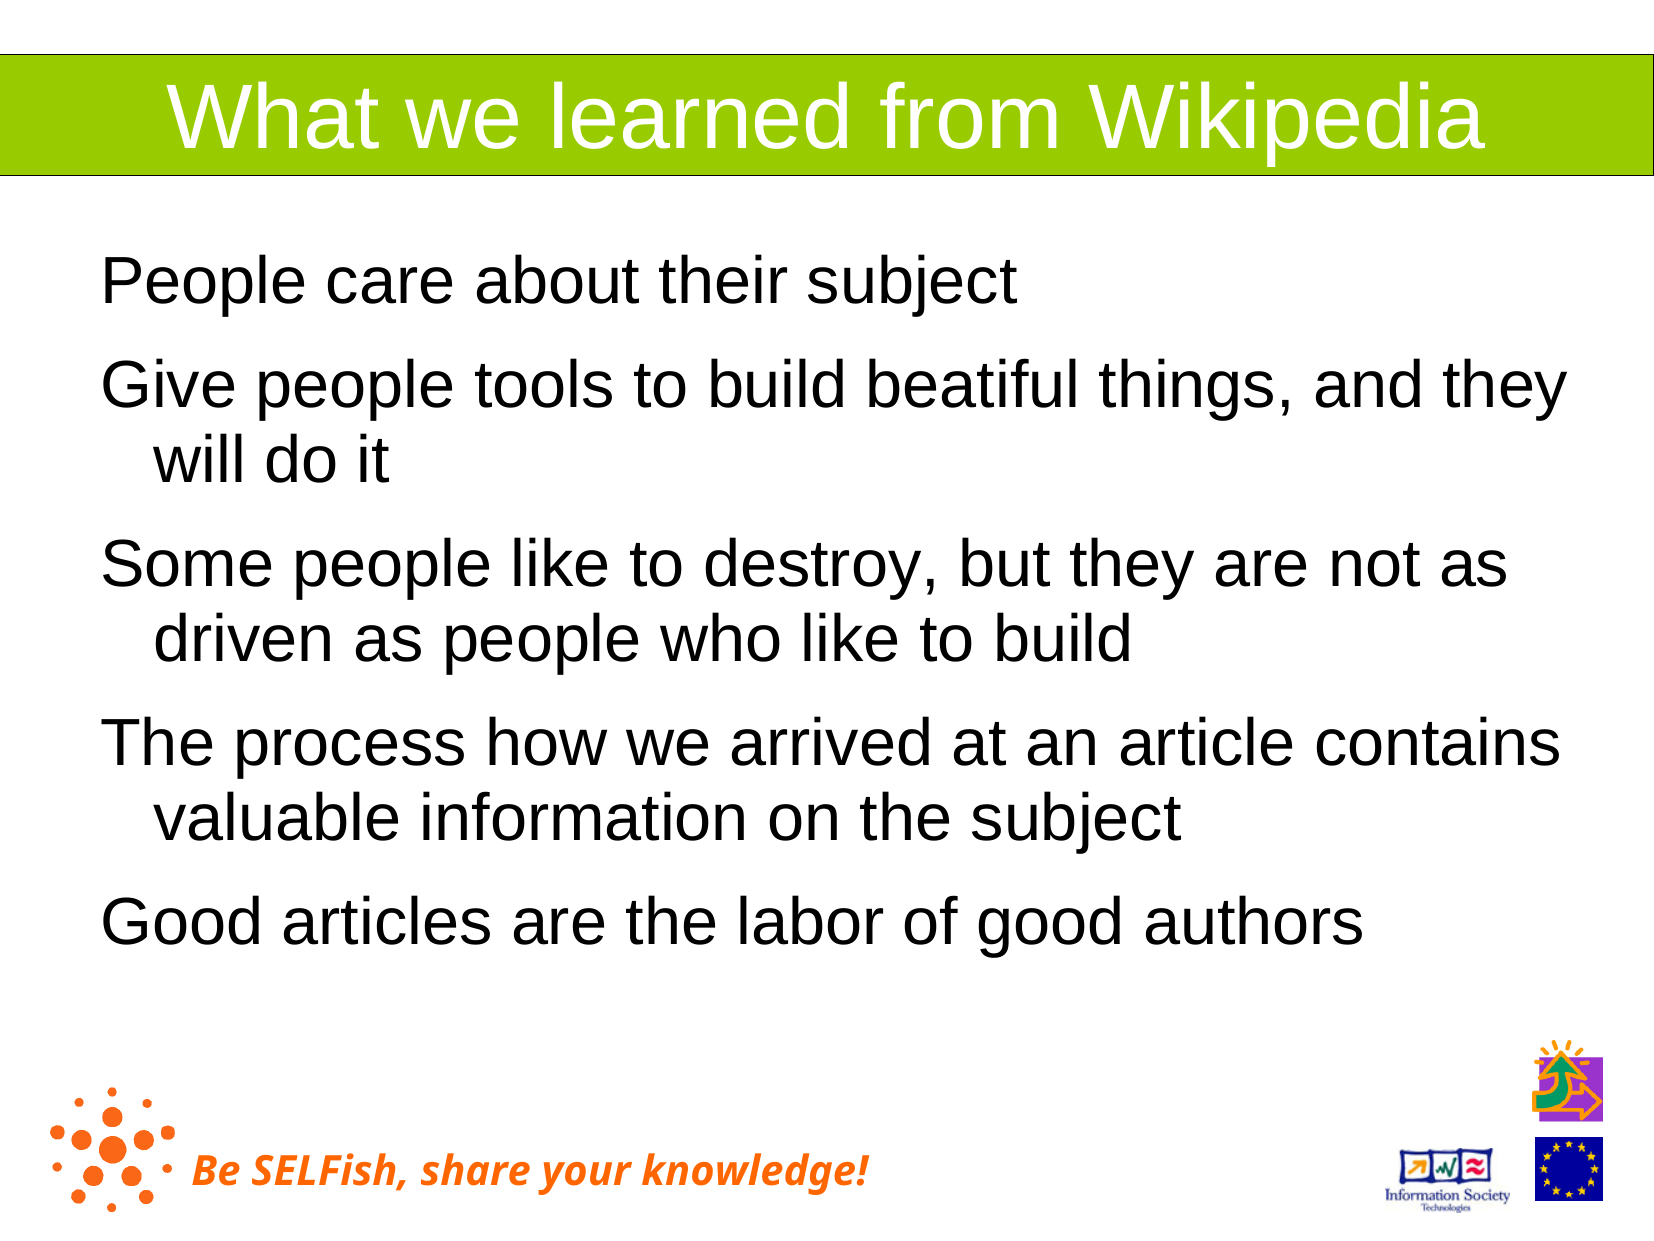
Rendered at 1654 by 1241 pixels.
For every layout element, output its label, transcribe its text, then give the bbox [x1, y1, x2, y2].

picture [1532, 1040, 1603, 1201]
list People care about their subject Give people tools to build beatiful things, and they will do it Some people like to destroy, but they are not as driven as people who like to build The process how we arrived at an article contains valuable information on the subject Good articles are the labor of good authors [82, 242, 1571, 1062]
picture [50, 1087, 175, 1212]
title What we learned from Wikipedia [82, 59, 1571, 174]
picture [1385, 1148, 1510, 1213]
